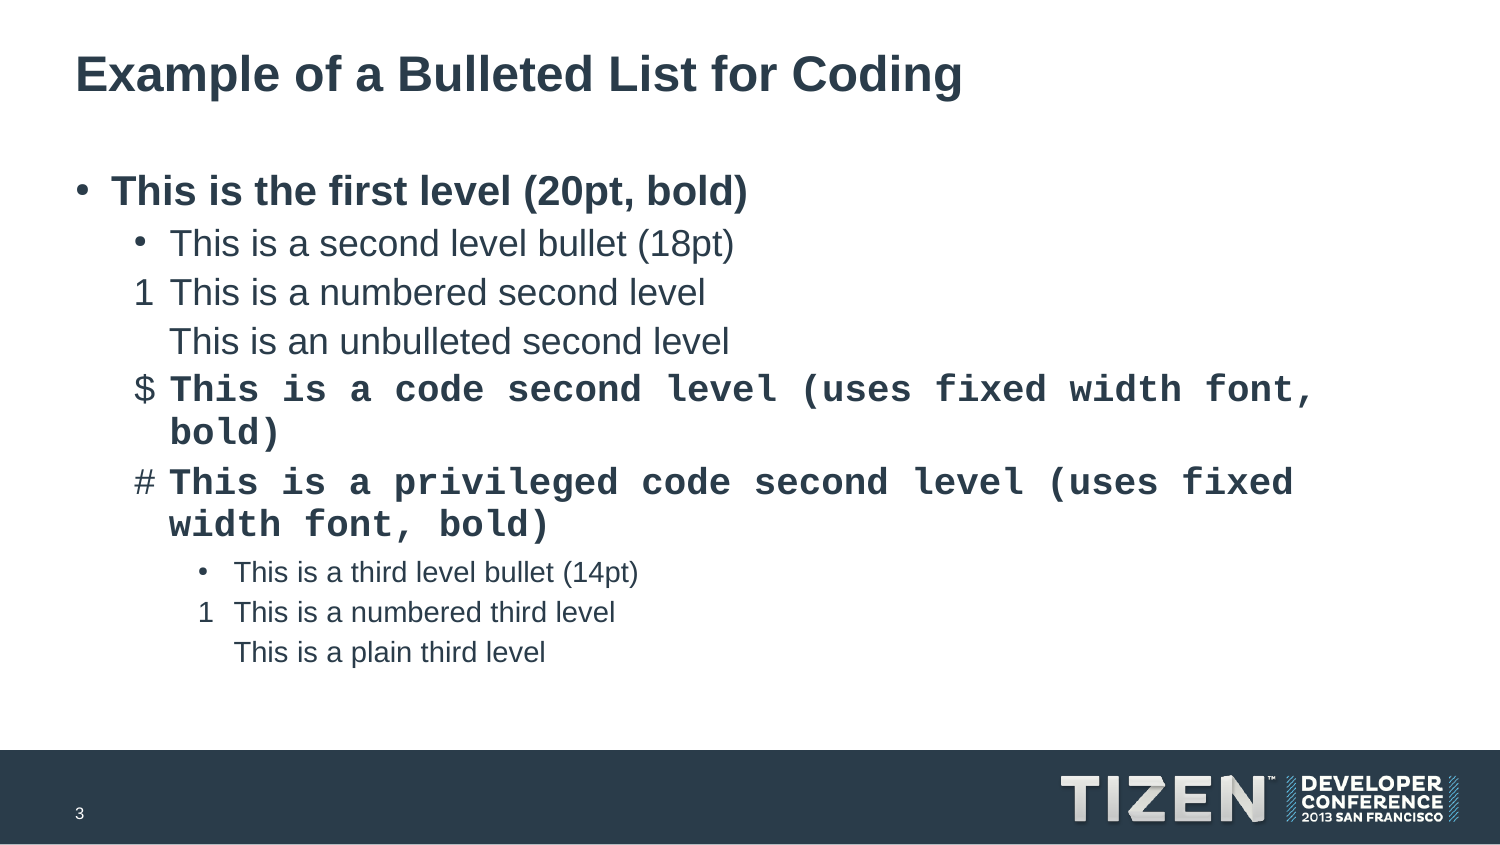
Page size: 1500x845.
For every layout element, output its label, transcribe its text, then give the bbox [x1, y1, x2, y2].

list This is the first level (20pt, bold) This is a second level bullet (18pt) This is a numbered second level This is an unbulleted second level This is a code second level (uses fixed width font, bold) This is a privileged code second level (uses fixed width font, bold) This is a third level bullet (14pt) This is a numbered third level This is a plain third level [75, 168, 1425, 676]
title Example of a Bulleted List for Coding [75, 4, 1425, 146]
picture [1041, 753, 1477, 845]
